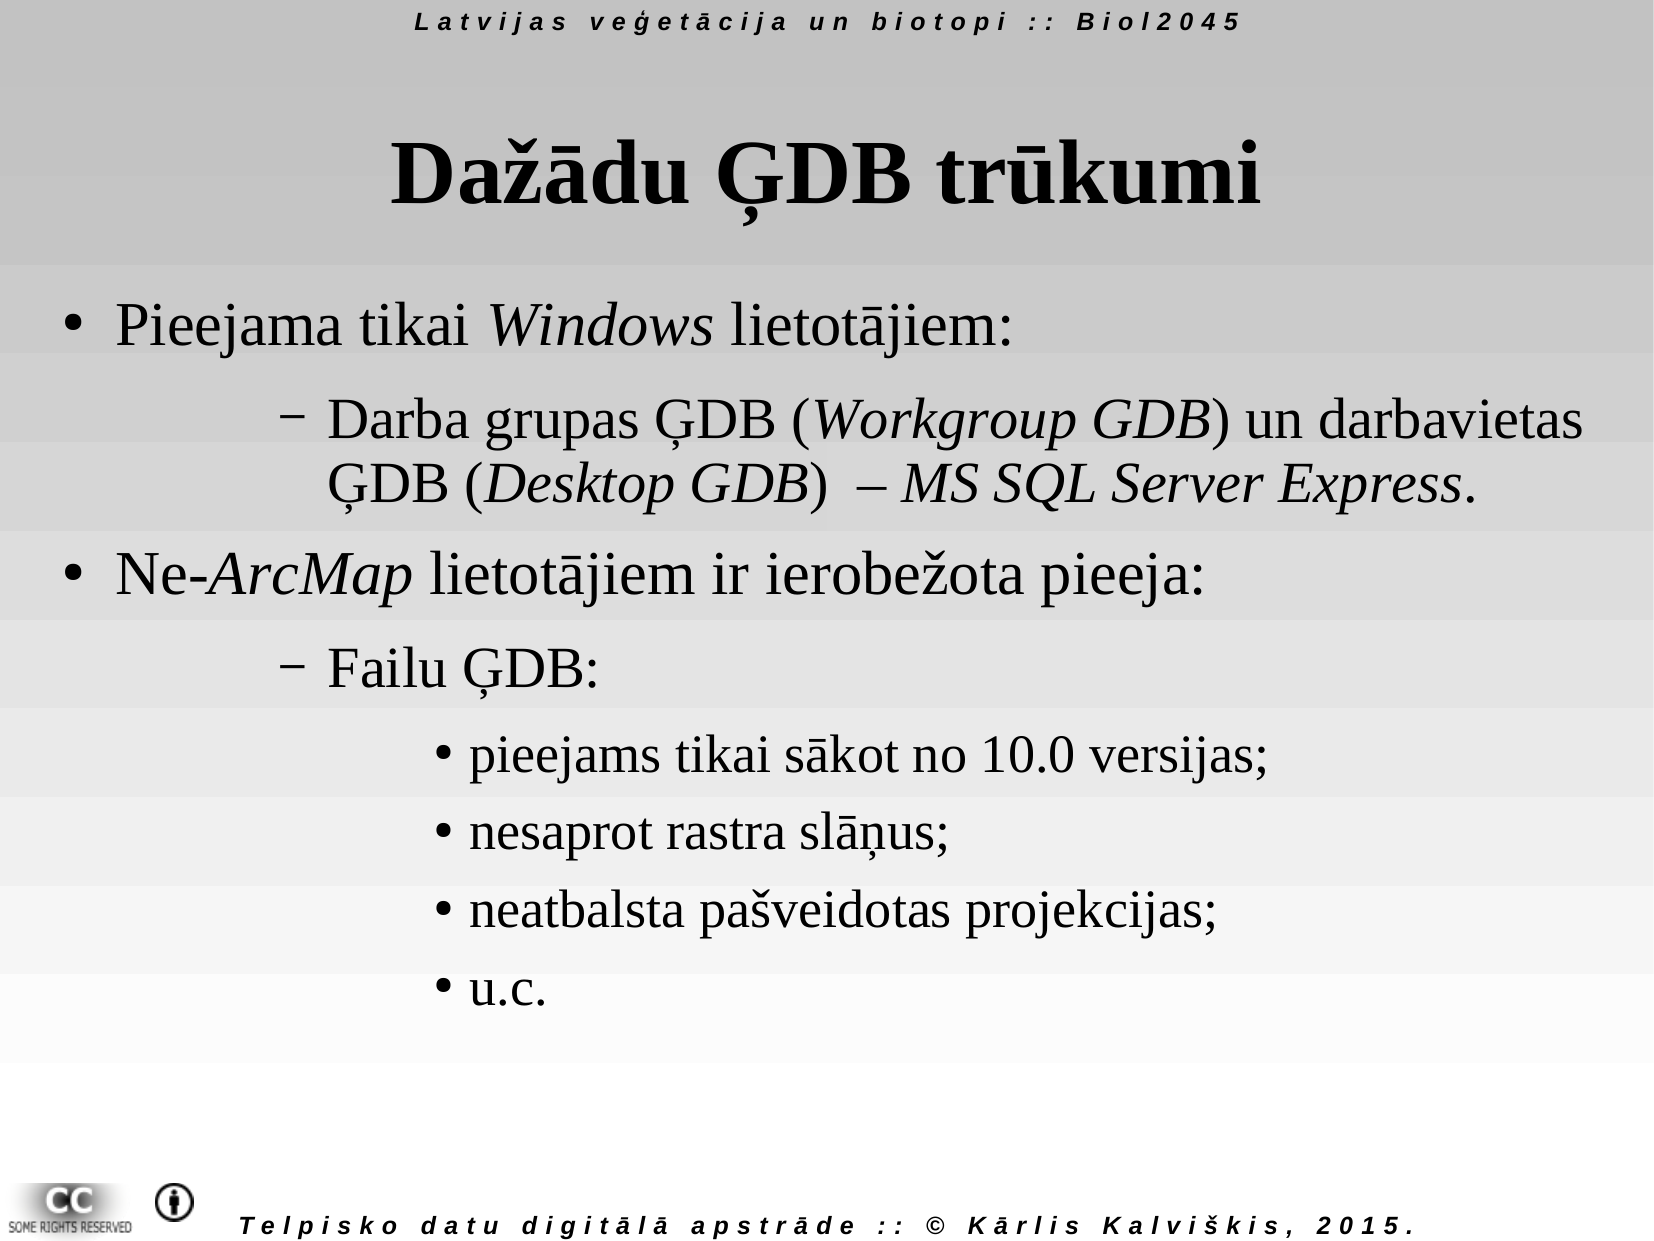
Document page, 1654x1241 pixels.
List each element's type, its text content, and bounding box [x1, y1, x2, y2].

picture [0, 0, 1654, 1241]
list Pieejama tikai Windows lietotājiem: Darba grupas ĢDB (Workgroup GDB) un darbavietas ĢDB (Desktop GDB) – MS SQL Server Express. Ne-ArcMap lietotājiem ir ierobežota pieeja: Failu ĢDB: pieejams tikai sākot no 10.0 versijas; nesaprot rastra slāņus; neatbalsta pašveidotas projekcijas; u.c. [44, 289, 1610, 1113]
title Dažādu ĢDB trūkumi [29, 49, 1625, 296]
